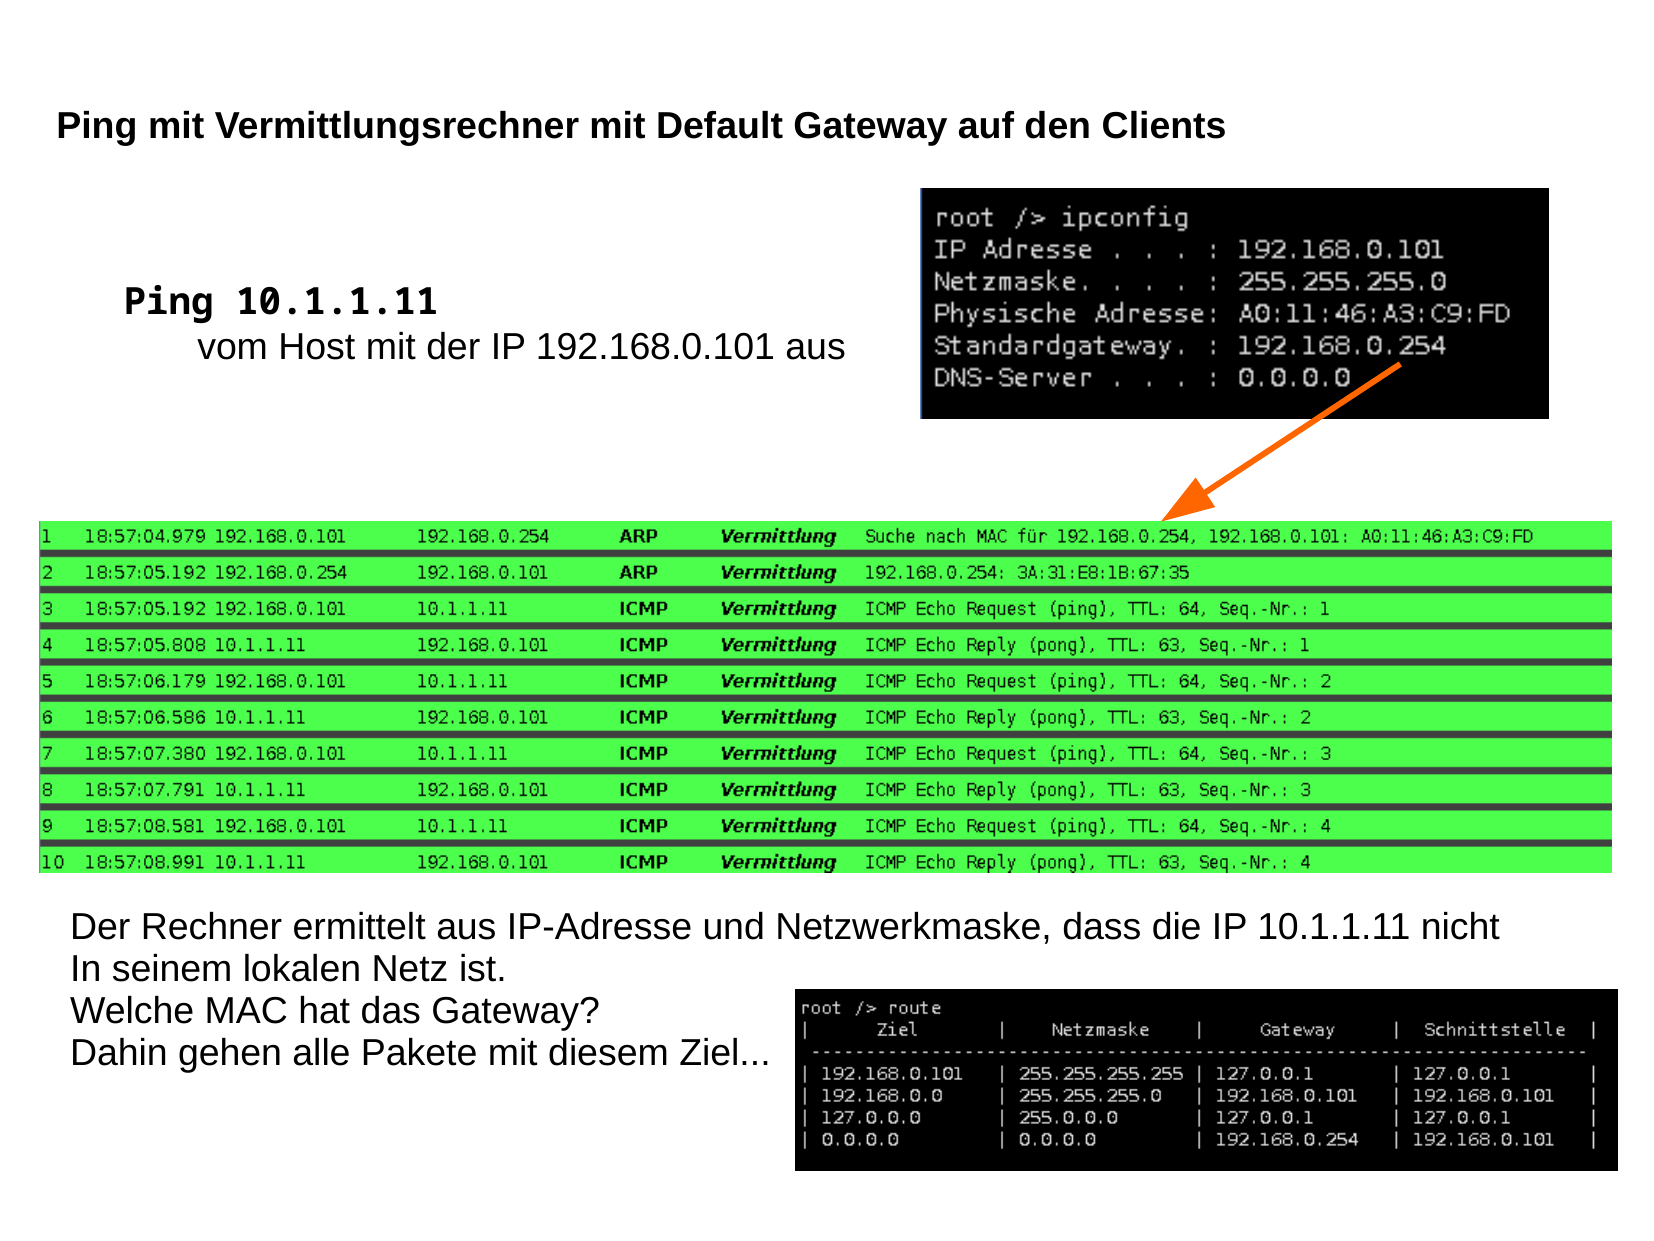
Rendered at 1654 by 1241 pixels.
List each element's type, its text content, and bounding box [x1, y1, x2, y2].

picture [795, 989, 1618, 1171]
text_box Der Rechner ermittelt aus IP-Adresse und Netzwerkmaske, dass die IP 10.1.1.11 nicht In seinem lokalen Netz ist. Welche MAC hat das Gateway? Dahin gehen alle Pakete mit diesem Ziel... [55, 897, 1519, 1081]
picture [39, 521, 1612, 873]
text_box Ping 10.1.1.11 vom Host mit der IP 192.168.0.101 aus [108, 267, 862, 373]
text_box Ping mit Vermittlungsrechner mit Default Gateway auf den Clients [41, 97, 1243, 236]
picture [920, 188, 1549, 419]
